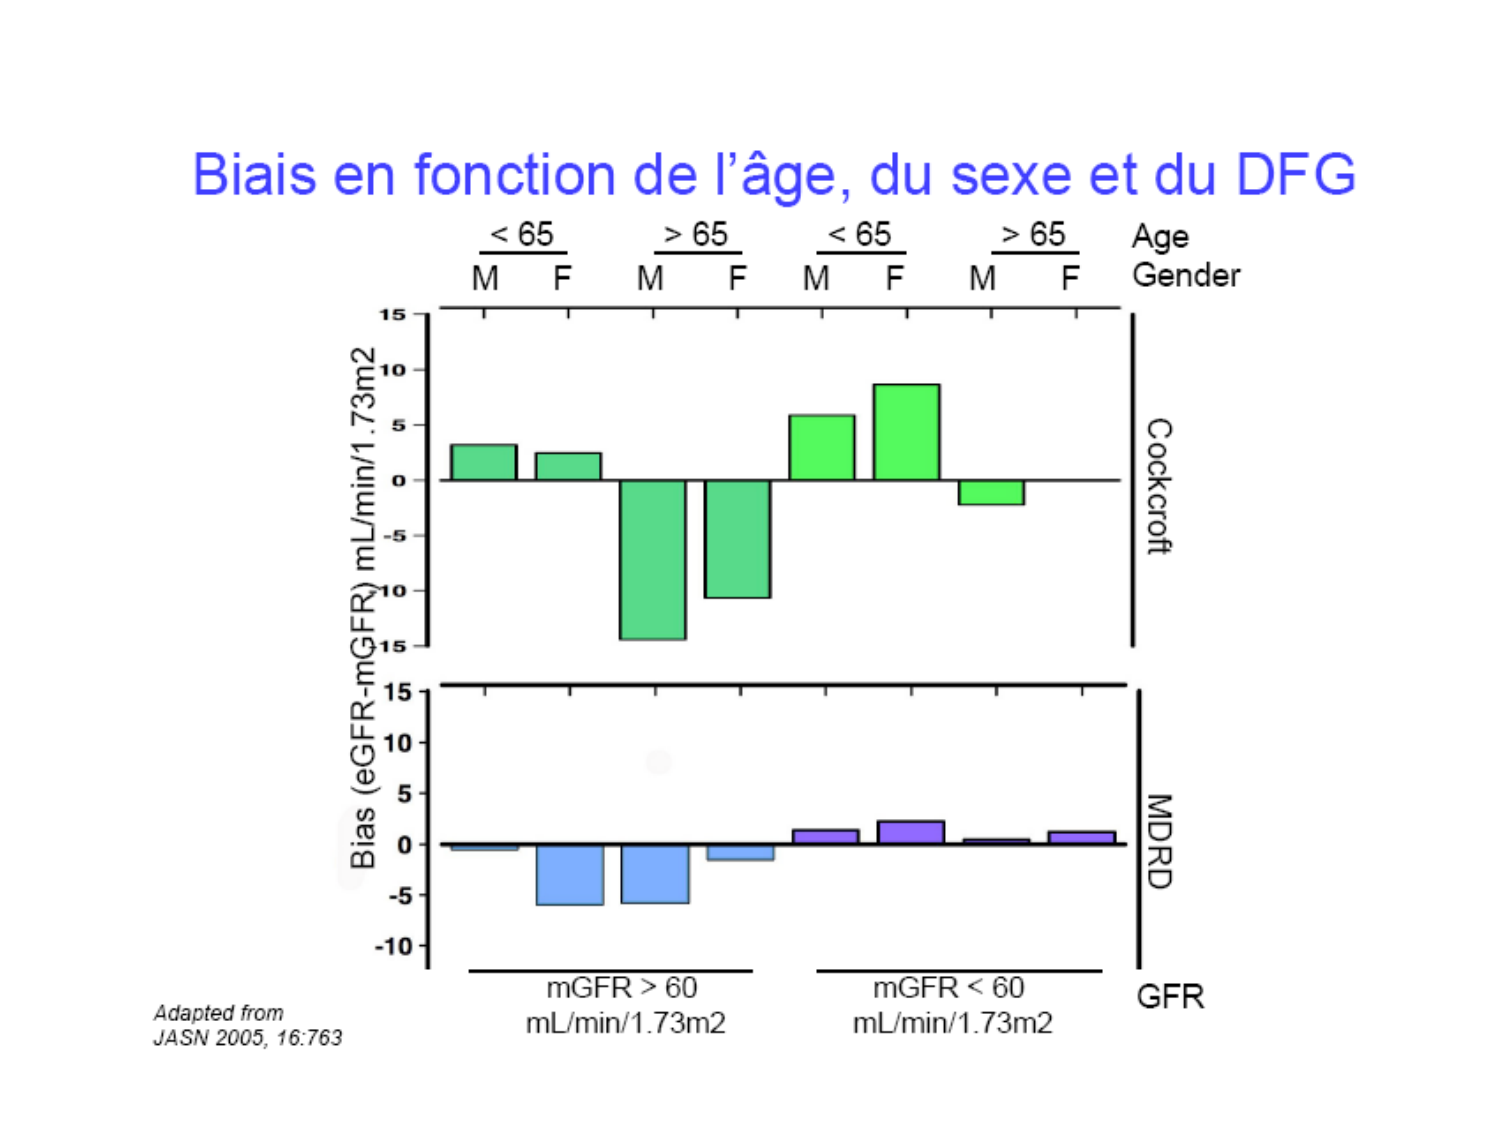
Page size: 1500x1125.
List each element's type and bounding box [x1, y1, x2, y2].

picture [93, 128, 1396, 1082]
